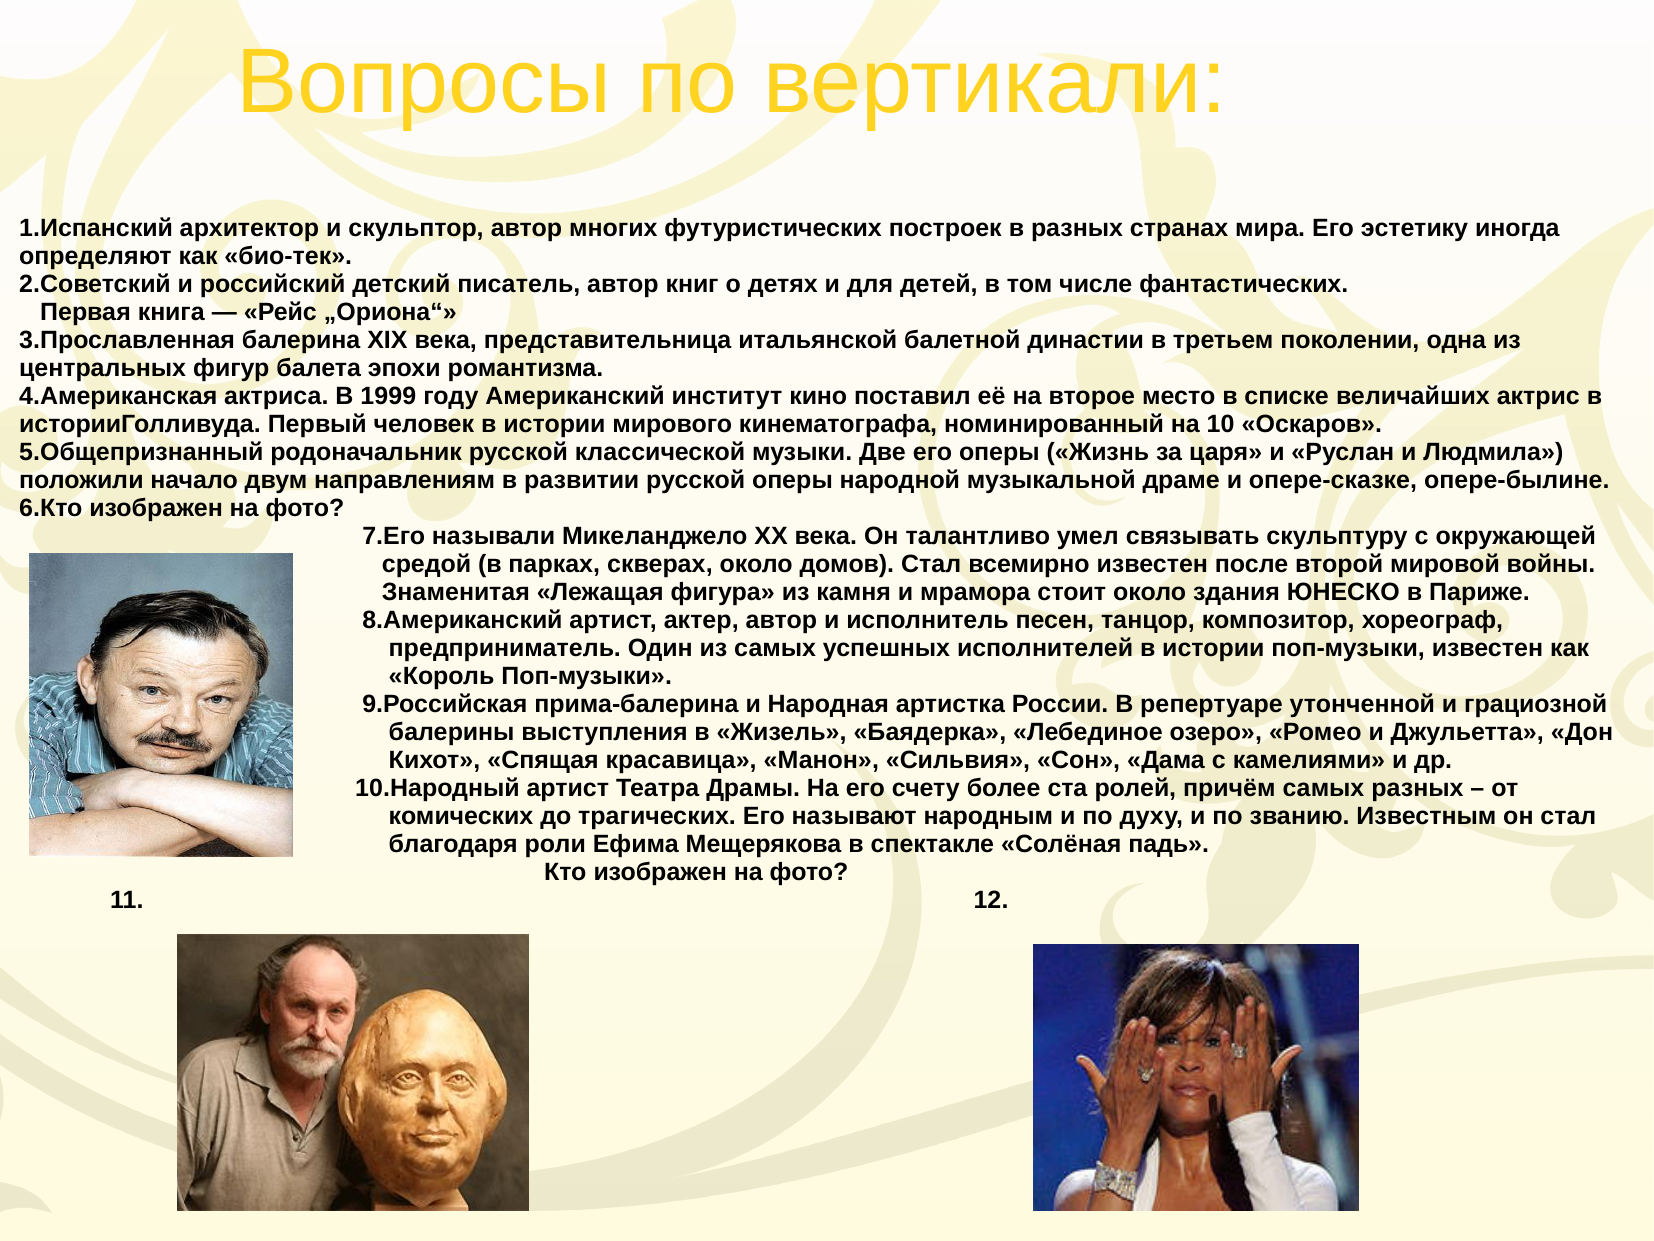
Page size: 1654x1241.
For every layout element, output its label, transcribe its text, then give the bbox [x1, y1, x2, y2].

title Вопросы по вертикали: [47, 29, 1418, 133]
text_box 1.Испанский архитектор и скульптор, автор многих футуристических построек в разных странах мира. Его эстетику иногда определяют как «био-тек». 2.Советский и российский детский писатель, автор книг о детях и для детей, в том числе фантастических. Первая книга — «Рейс „Ориона“» 3.Прославленная балерина XIX века, представительница итальянской балетной династии в третьем поколении, одна из центральных фигур балета эпохи романтизма. 4.Американская актриса. В 1999 году Американский институт кино поставил её на второе место в списке величайших актрис в историиГолливуда. Первый человек в истории мирового кинематографа, номинированный на 10 «Оскаров». 5.Общепризнанный родоначальник русской классической музыки. Две его оперы («Жизнь за царя» и «Руслан и Людмила») положили начало двум направлениям в развитии русской оперы народной музыкальной драме и опере-сказке, опере-былине. 6.Кто изображен на фото? 7.Его называли Микеланджело XX века. Он талантливо умел связывать скульптуру с окружающей средой (в парках, скверах, около домов). Стал всемирно известен после второй мировой войны. Знаменитая «Лежащая фигура» из камня и мрамора стоит около здания ЮНЕСКО в Париже. 8.Американский артист, актер, автор и исполнитель песен, танцор, композитор, хореограф, предприниматель. Один из самых успешных исполнителей в истории поп-музыки, известен как «Король Поп-музыки». 9.Российская прима-балерина и Народная артистка России. В репертуаре утонченной и грациозной балерины выступления в «Жизель», «Баядерка», «Лебединое озеро», «Ромео и Джульетта», «Дон Кихот», «Спящая красавица», «Манон», «Сильвия», «Сон», «Дама с камелиями» и др. 10.Народный артист Театра Драмы. На его счету более ста ролей, причём самых разных – от комических до трагических. Его называют народным и по духу, и по званию. Известным он стал благодаря роли Ефима Мещерякова в спектакле «Солёная падь». Кто изображен на фото? 11. 12. [4, 206, 1651, 1241]
picture [177, 934, 529, 1211]
picture [0, 0, 1654, 1241]
picture [1033, 944, 1359, 1211]
picture [29, 553, 293, 857]
